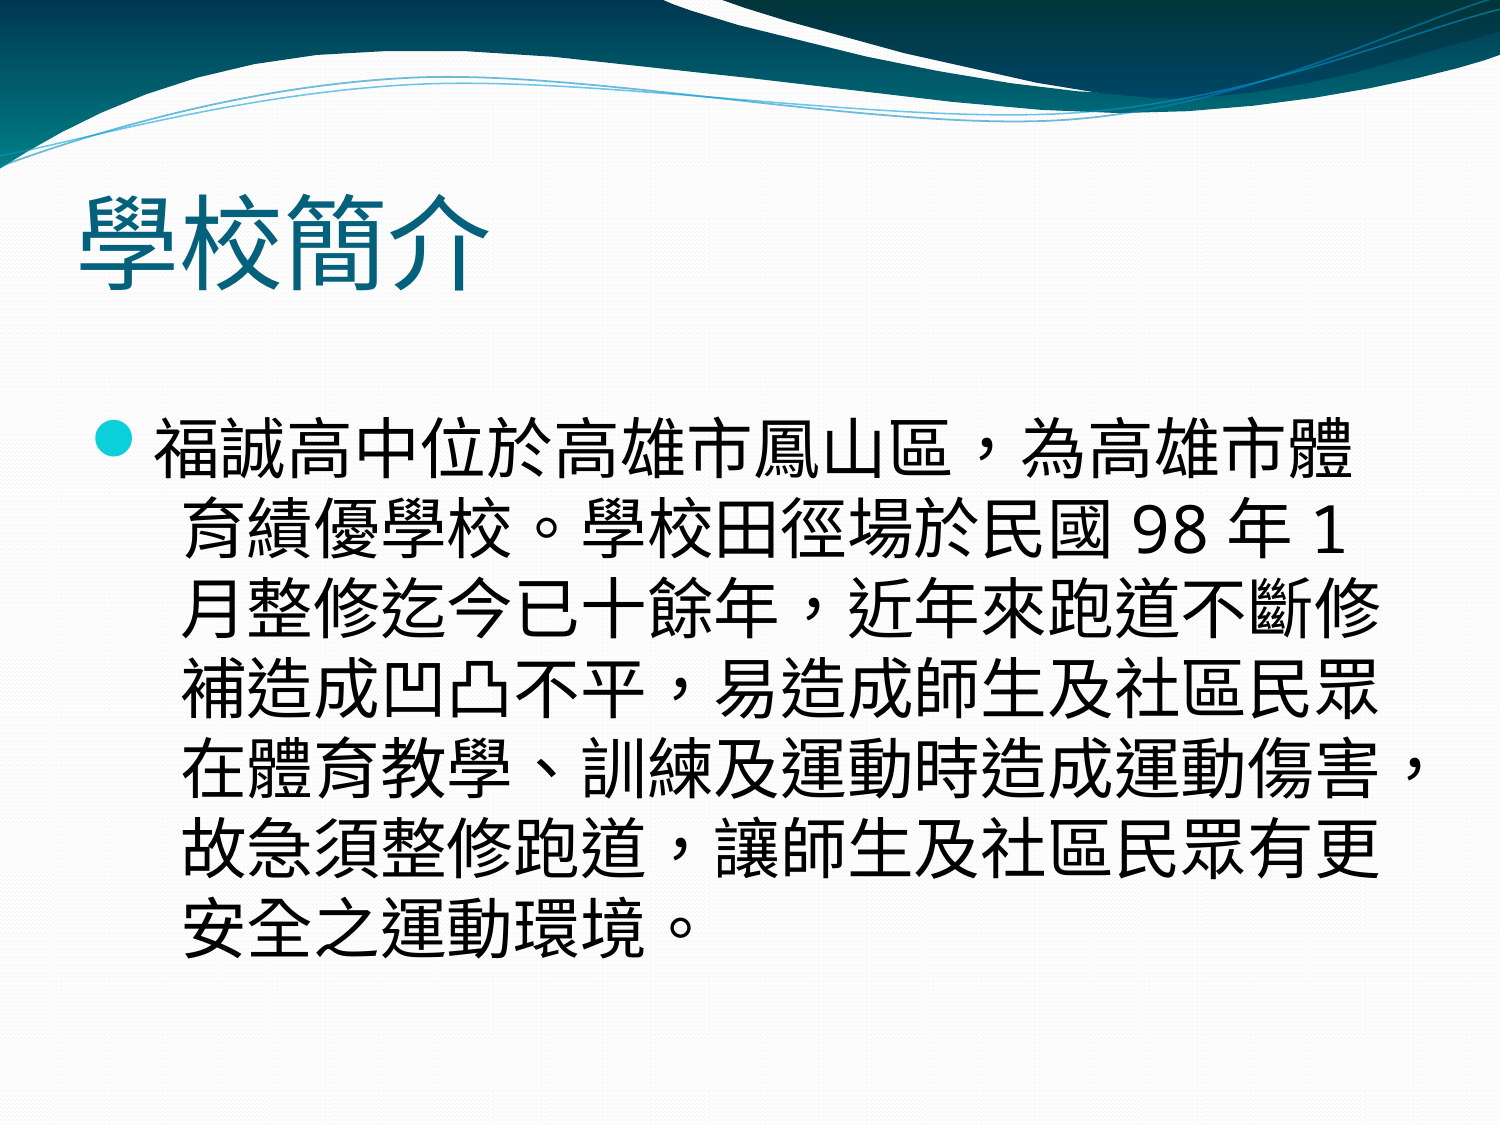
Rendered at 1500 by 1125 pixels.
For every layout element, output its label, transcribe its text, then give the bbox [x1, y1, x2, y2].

title 學校簡介 [75, 115, 1426, 304]
list 福誠高中位於高雄市鳳山區，為高雄市體育績優學校。學校田徑場於民國98年1月整修迄今已十餘年，近年來跑道不斷修補造成凹凸不平，易造成師生及社區民眾在體育教學、訓練及運動時造成運動傷害，故急須整修跑道，讓師生及社區民眾有更安全之運動環境。 [75, 317, 1426, 988]
